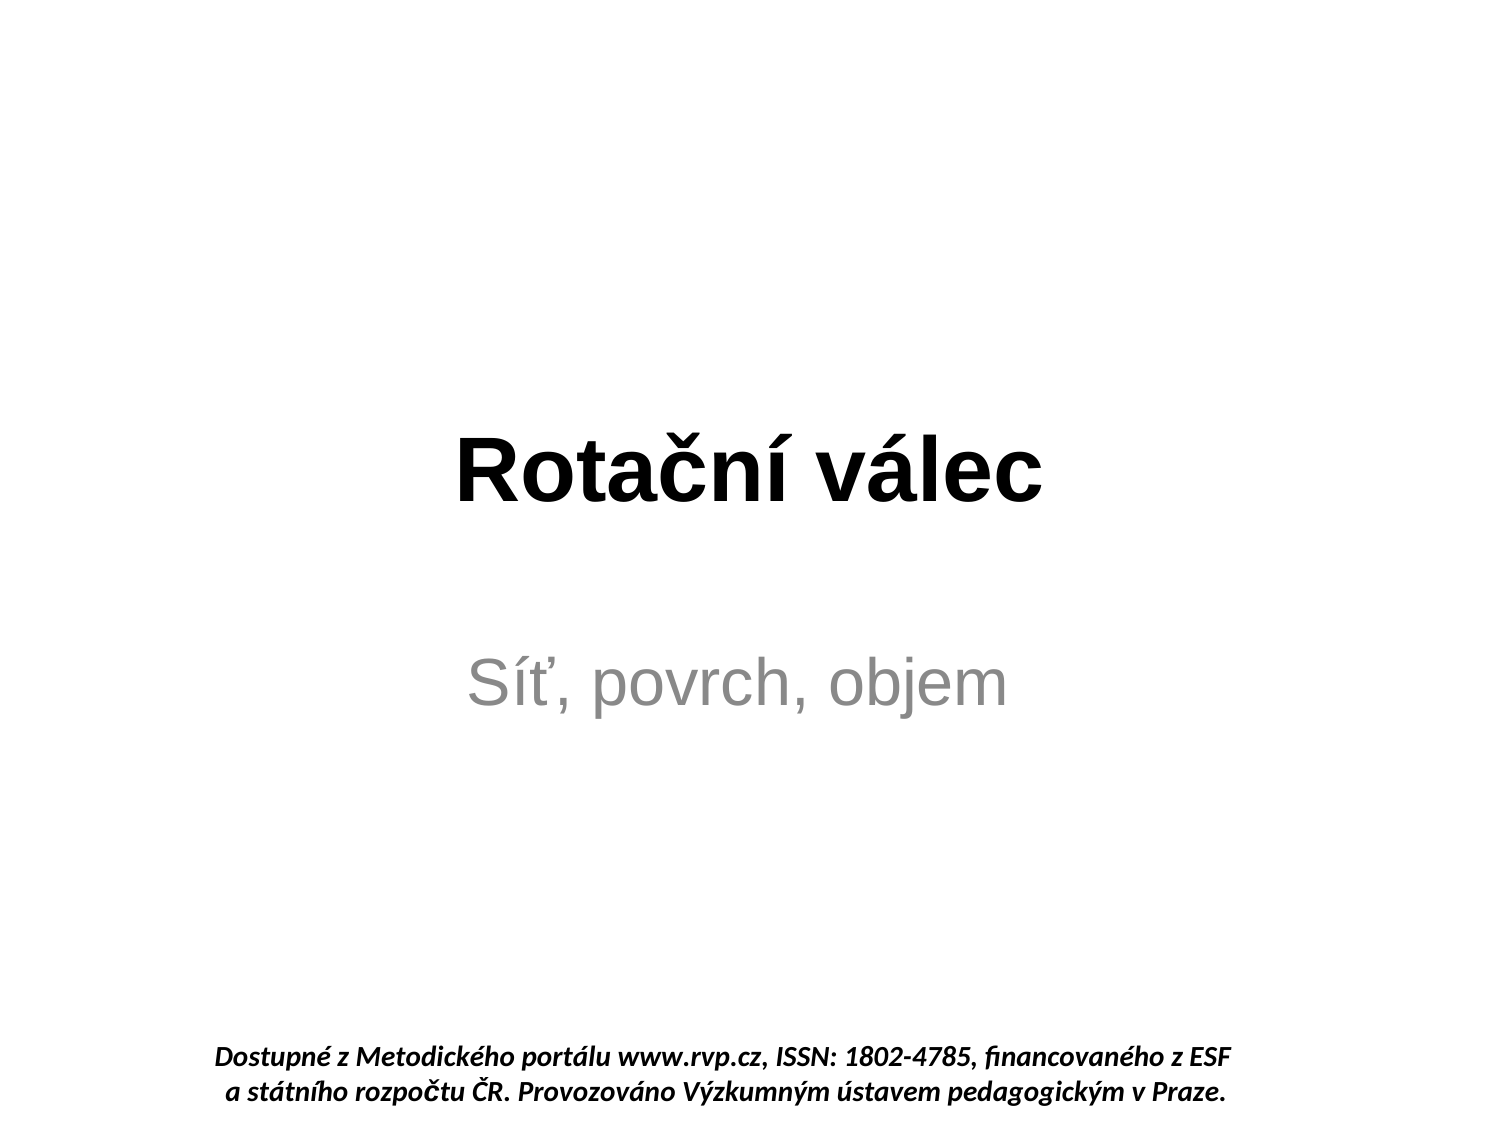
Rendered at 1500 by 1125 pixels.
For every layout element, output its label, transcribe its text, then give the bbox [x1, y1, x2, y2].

title Rotační válec [112, 349, 1388, 591]
text_box Síť, povrch, objem [159, 637, 1317, 926]
text_box Dostupné z Metodického portálu www.rvp.cz, ISSN: 1802-4785, financovaného z ESF a státního rozpočtu ČR. Provozováno Výzkumným ústavem pedagogickým v Praze. [105, 1042, 1348, 1103]
